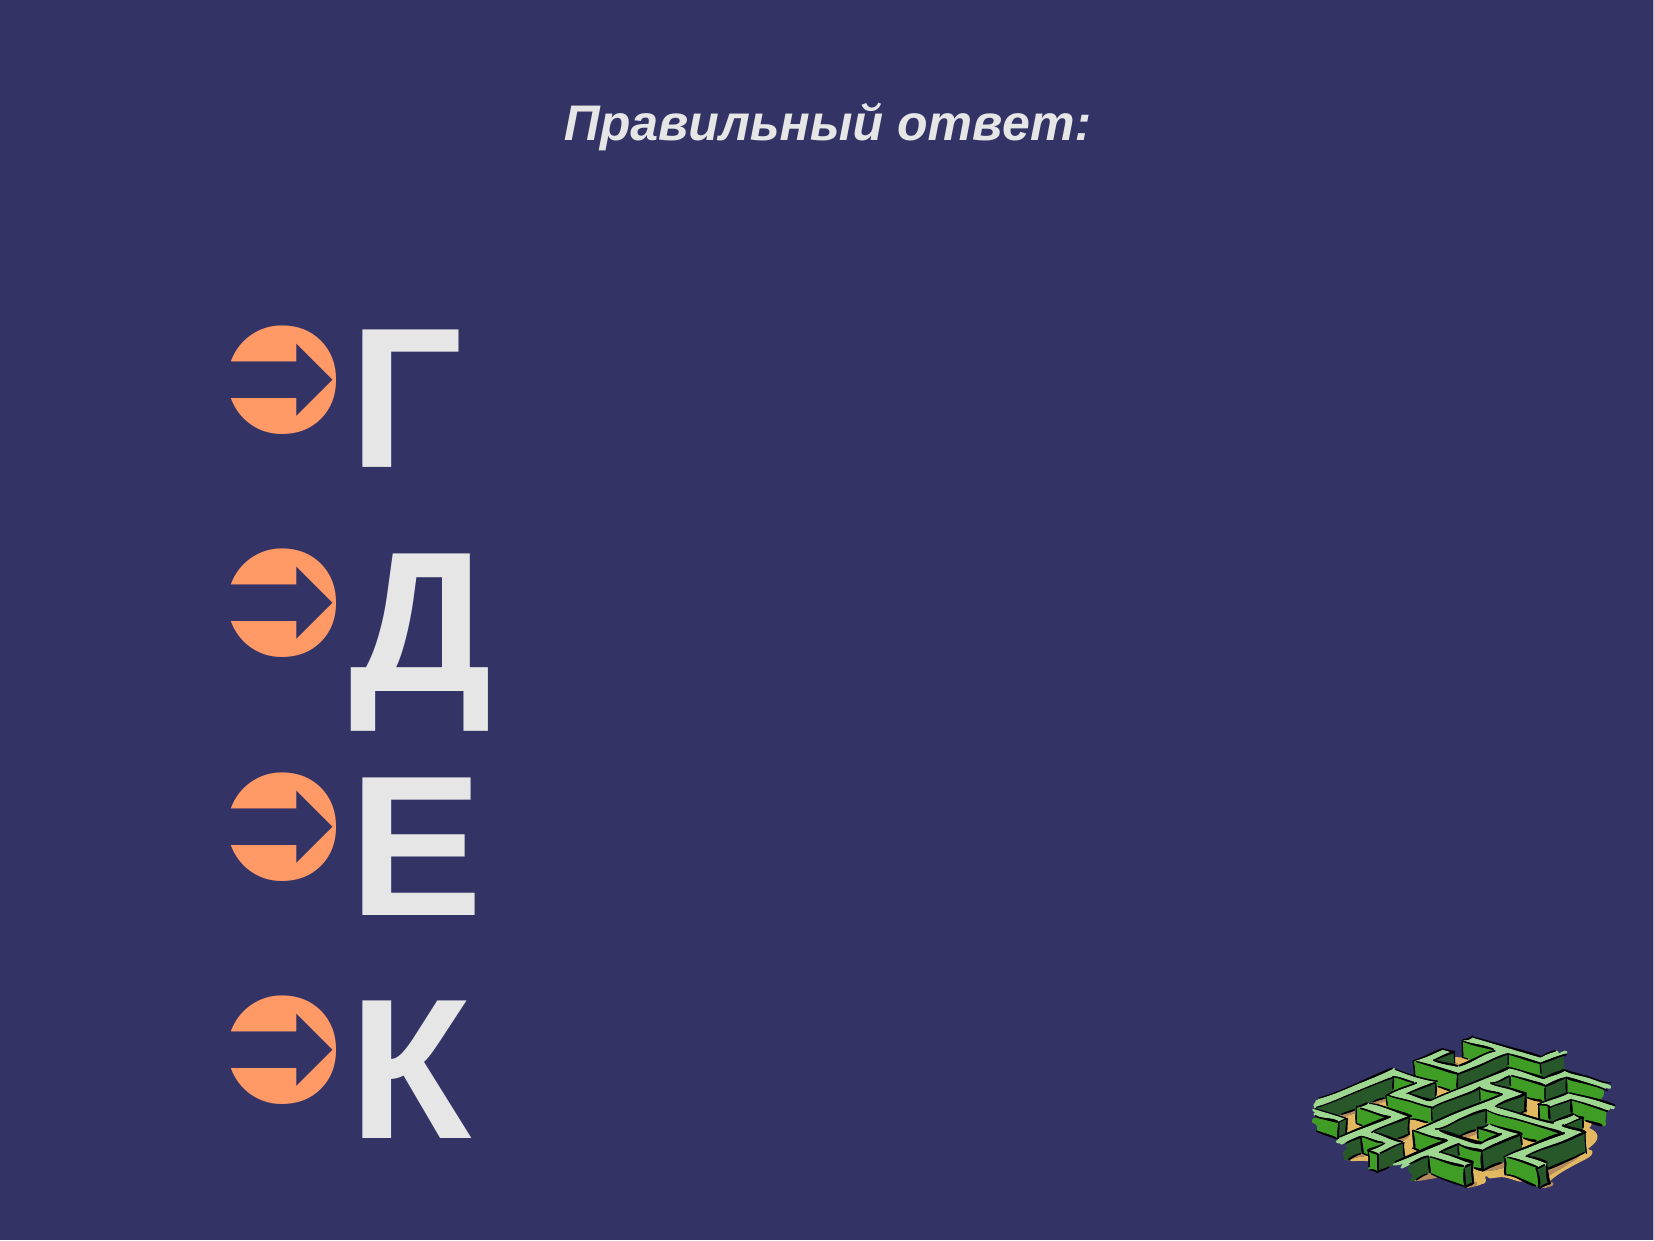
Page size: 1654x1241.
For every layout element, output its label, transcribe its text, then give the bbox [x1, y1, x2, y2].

list Г Д Е К [203, 286, 1595, 1182]
title Правильный ответ: [121, 19, 1534, 227]
